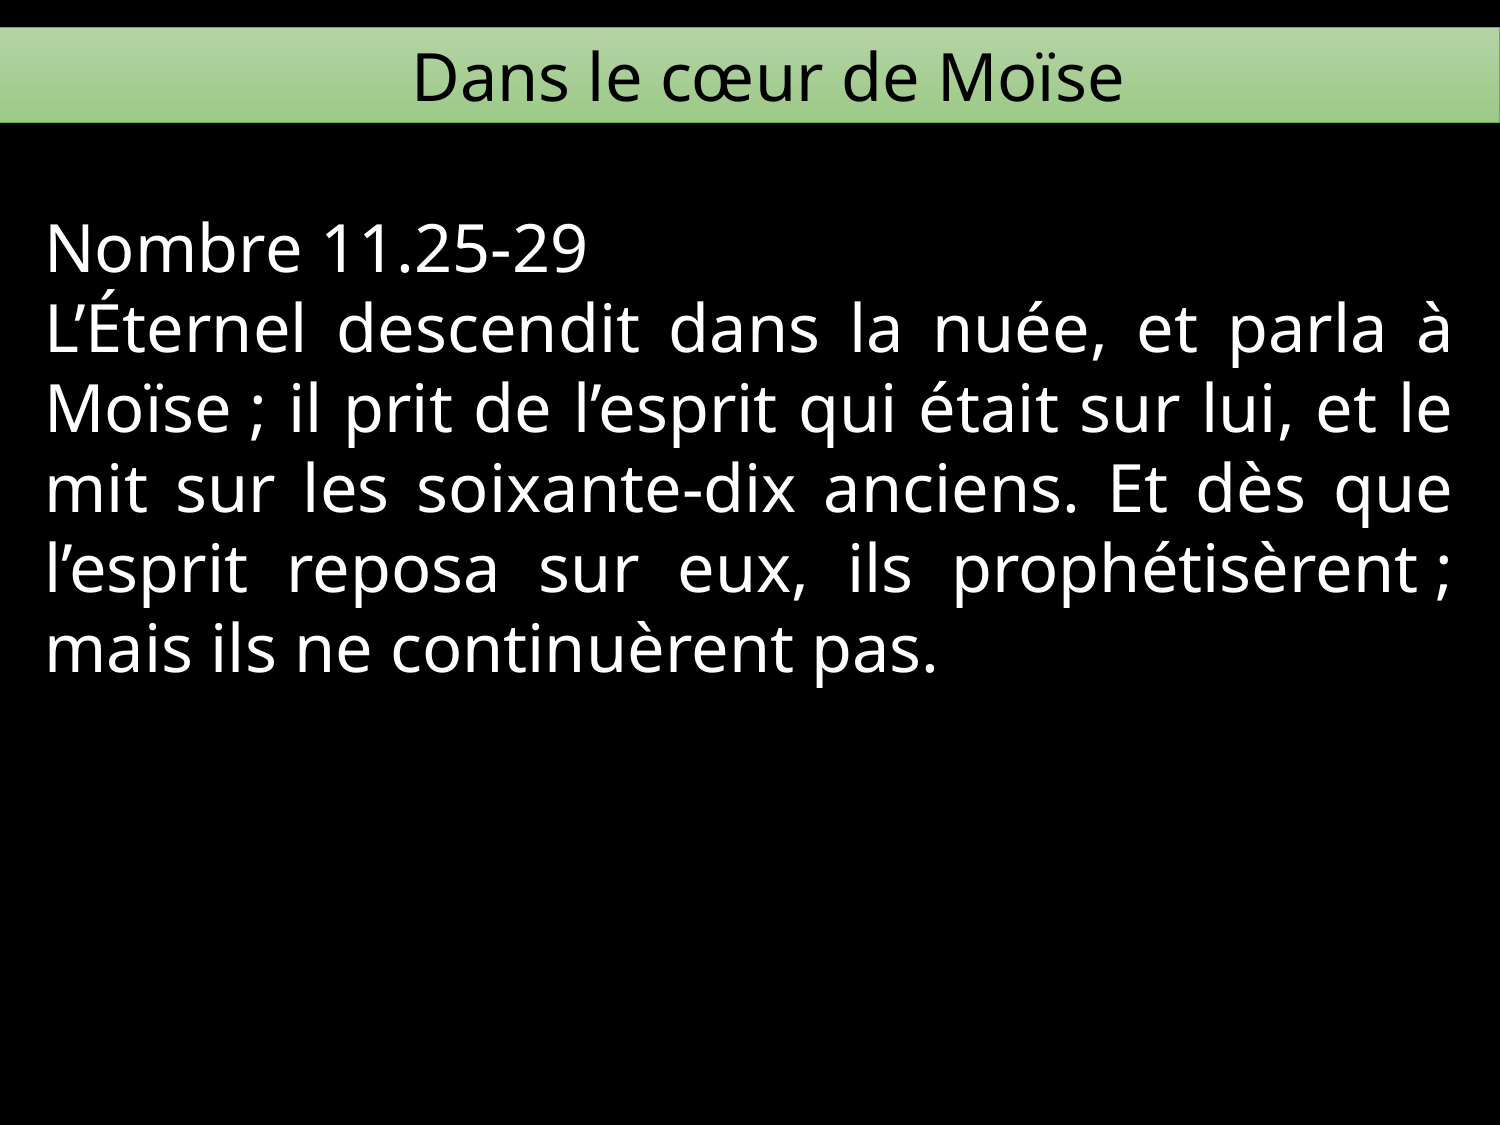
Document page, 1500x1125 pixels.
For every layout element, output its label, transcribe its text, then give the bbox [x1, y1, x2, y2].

text_box Nombre 11.25-29 L’Éternel descendit dans la nuée, et parla à Moïse ; il prit de l’esprit qui était sur lui, et le mit sur les soixante-dix anciens. Et dès que l’esprit reposa sur eux, ils prophétisèrent ; mais ils ne continuèrent pas. [29, 198, 1471, 693]
text_box Dans le cœur de Moïse [0, 27, 1500, 123]
